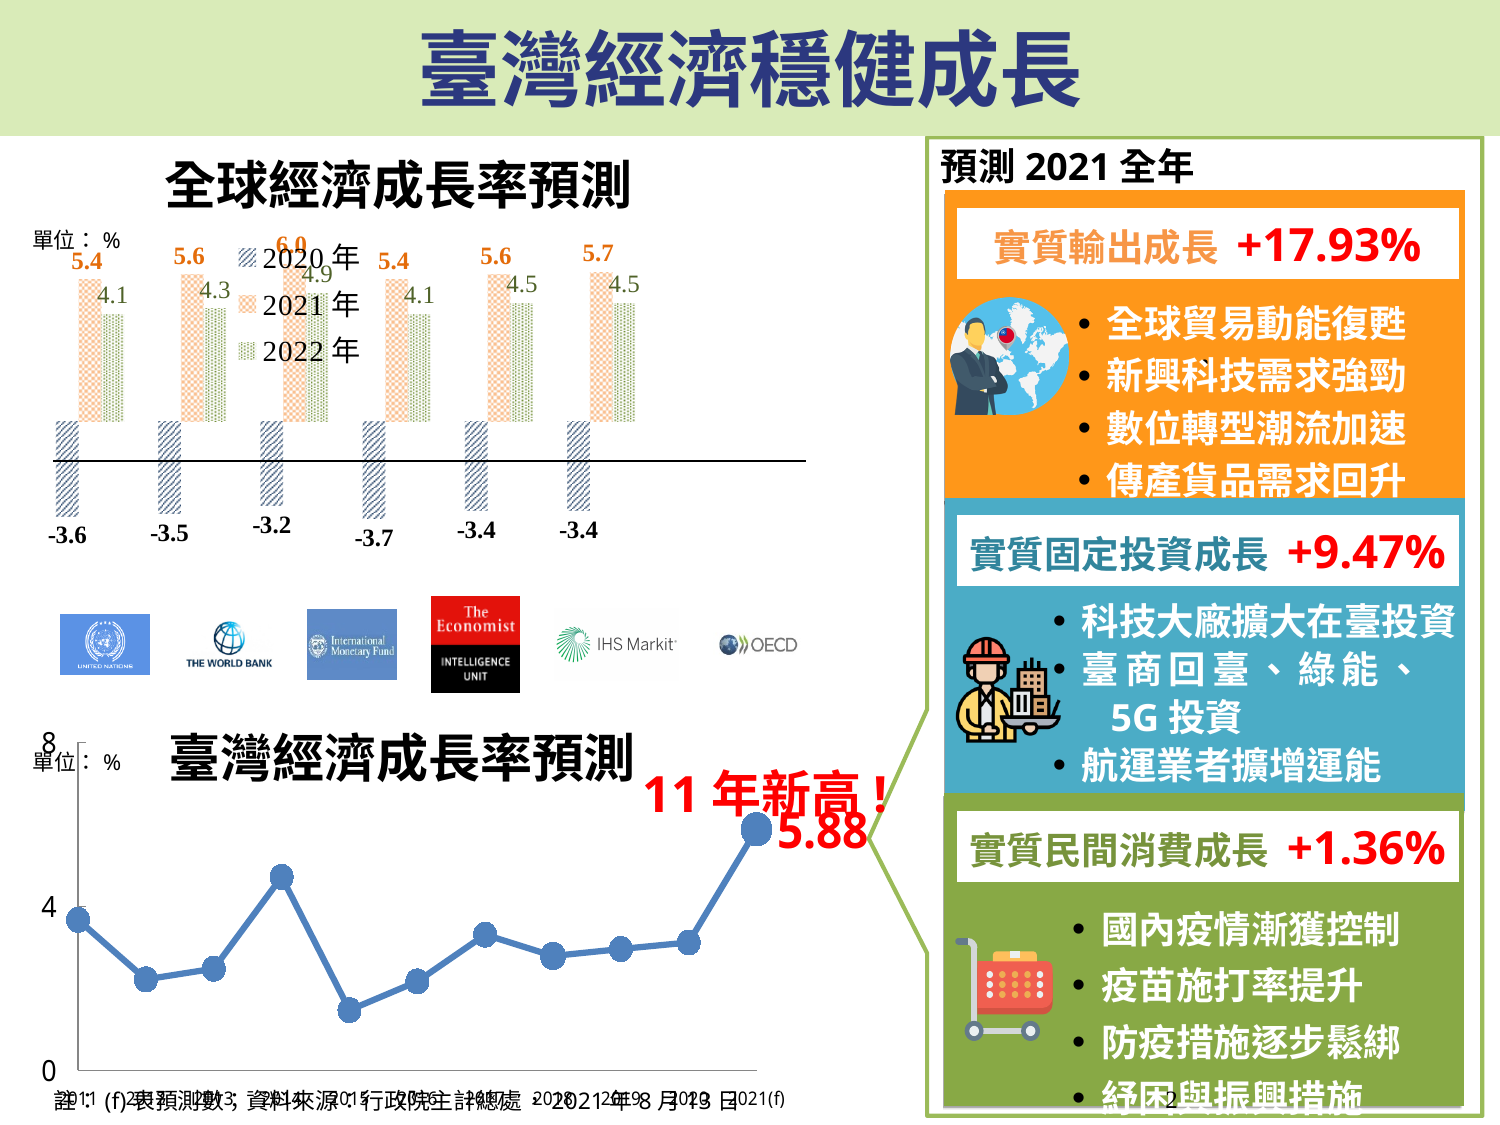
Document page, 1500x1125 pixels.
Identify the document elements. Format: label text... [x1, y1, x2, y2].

text_box 國內疫情漸獲控制 疫苗施打率提升 防疫措施逐步鬆綁 紓困與振興措施 [1057, 887, 1459, 1105]
text_box 實質輸出成長 +17.93% [957, 208, 1459, 279]
text_box 臺灣經濟成長率預測 [153, 717, 718, 796]
text_box 2 [1150, 1076, 1500, 1125]
text_box 全球貿易動能復甦 新興科技需求強勁 數位轉型潮流加速 傳產貨品需求回升 [1063, 286, 1465, 492]
picture [307, 609, 397, 680]
text_box [869, 197, 1483, 1116]
picture [950, 297, 1069, 415]
chart [22, 204, 823, 587]
text_box 實質固定投資成長 +9.47% [957, 515, 1459, 586]
text_box 科技大廠擴大在臺投資 臺商回臺、綠能、 5G投資 航運業者擴增運能 [1038, 586, 1481, 796]
text_box 11年新高! [628, 755, 903, 830]
picture [431, 597, 520, 693]
text_box 註：(f)表預測數；資料來源：行政院主計總處，2021年8月13日 [38, 1079, 717, 1123]
picture [60, 614, 150, 675]
text_box 全球經濟成長率預測 [149, 145, 714, 204]
picture [954, 635, 1062, 744]
text_box 預測2021全年 [925, 135, 1490, 197]
picture [554, 608, 679, 681]
text_box 臺灣經濟穩健成長 [0, 0, 1500, 136]
text_box 單位：% [17, 218, 138, 261]
picture [713, 621, 802, 668]
picture [184, 620, 274, 669]
text_box 單位：% [17, 740, 138, 783]
text_box . [945, 197, 1465, 498]
chart [25, 713, 869, 1120]
text_box 實質民間消費成長 +1.36% [957, 811, 1459, 882]
